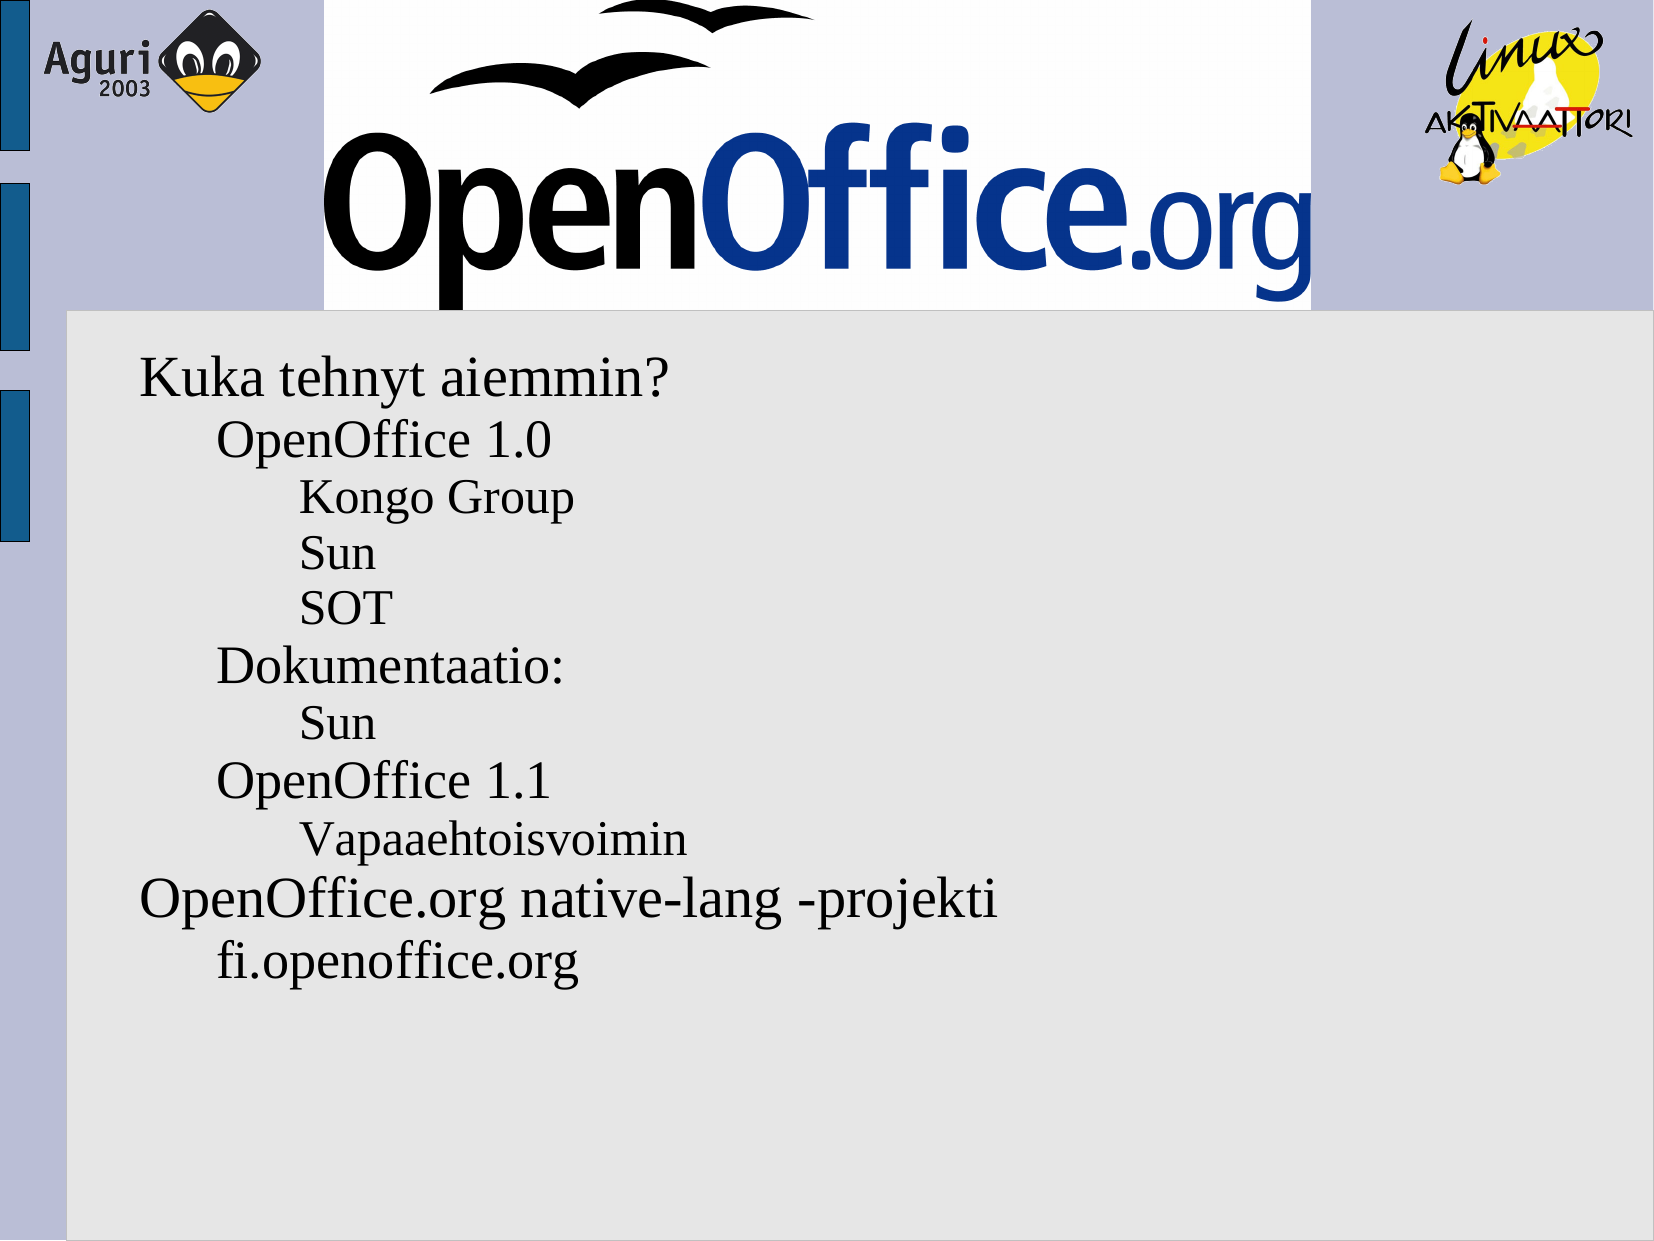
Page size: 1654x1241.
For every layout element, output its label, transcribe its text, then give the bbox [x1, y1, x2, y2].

picture [324, 0, 1311, 310]
picture [39, 9, 265, 113]
list Kuka tehnyt aiemmin? OpenOffice 1.0 Kongo Group Sun SOT Dokumentaatio: Sun OpenOffice 1.1 Vapaaehtoisvoimin OpenOffice.org native-lang -projekti fi.openoffice.org [121, 344, 1534, 1127]
picture [1417, 12, 1640, 190]
